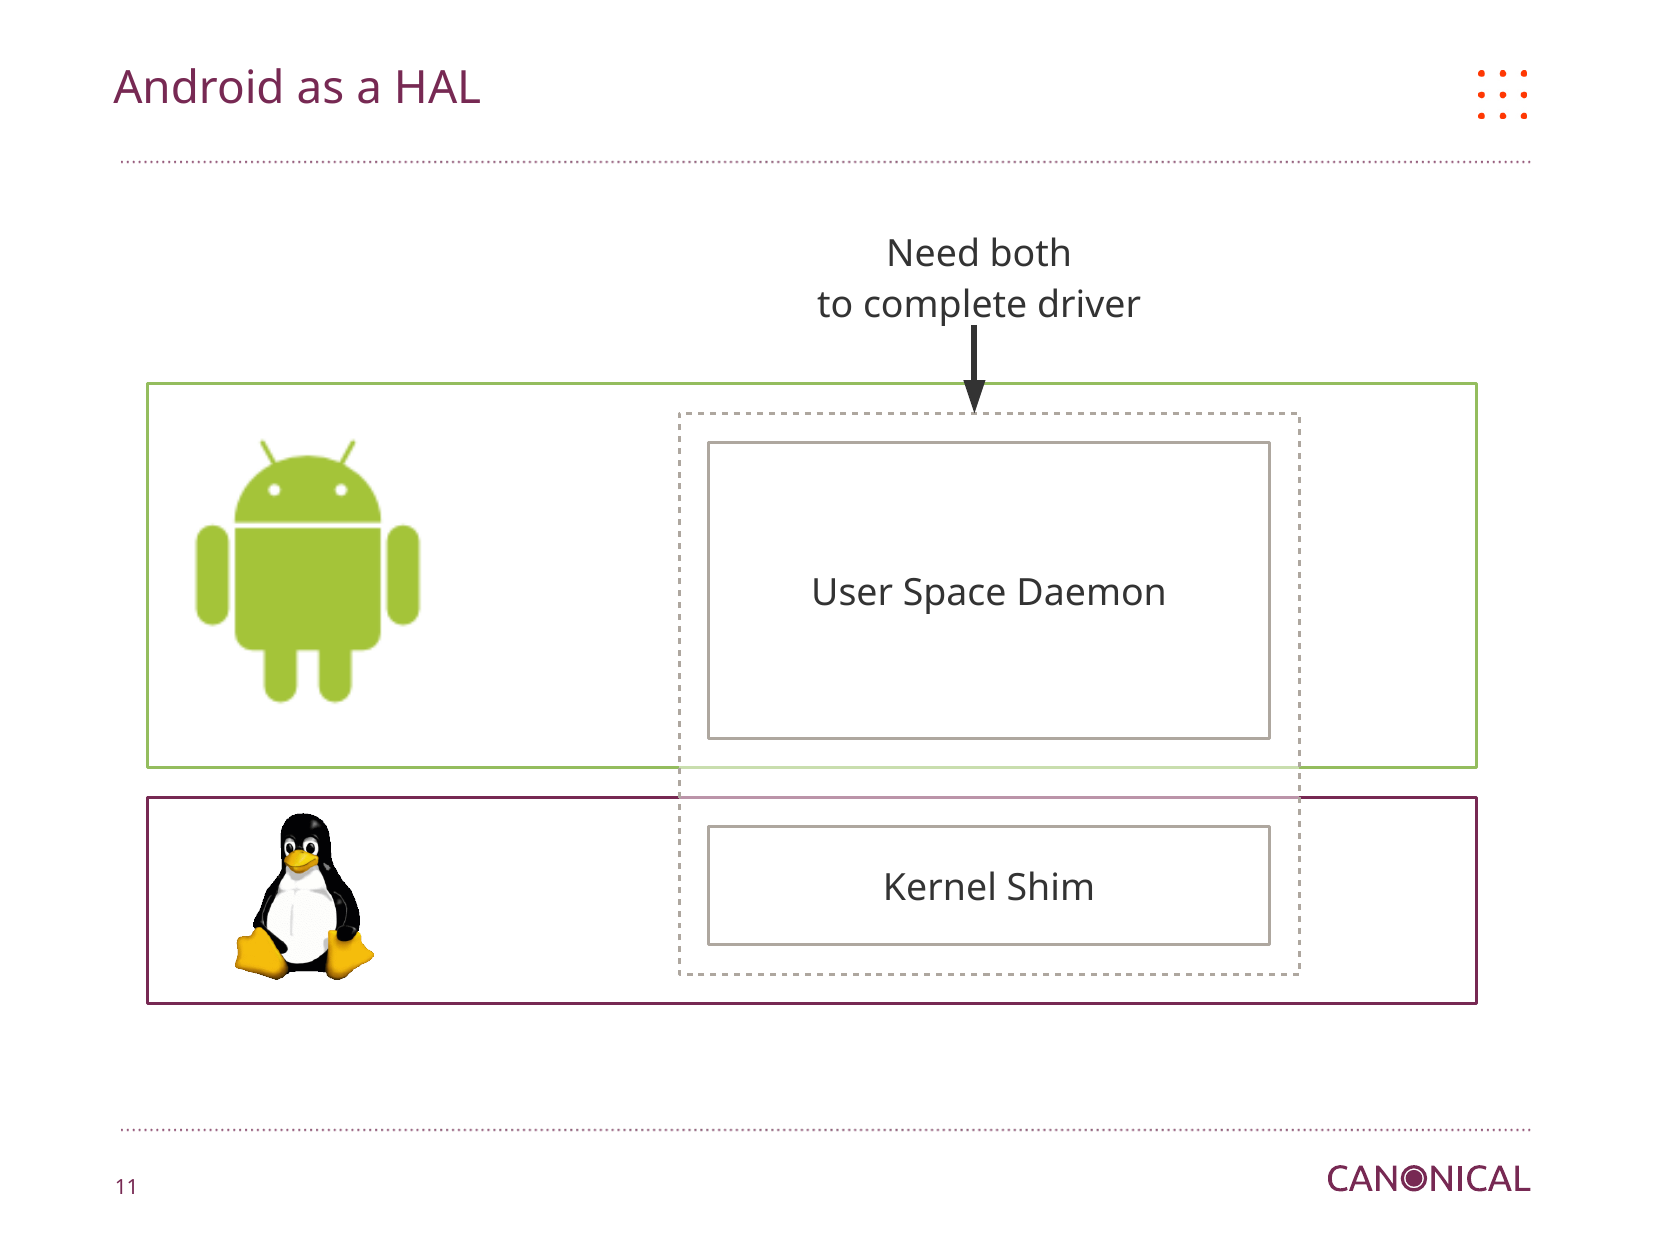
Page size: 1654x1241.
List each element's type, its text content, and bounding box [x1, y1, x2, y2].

text_box [147, 383, 1477, 1004]
picture [1478, 70, 1527, 119]
picture [111, 1127, 1533, 1134]
picture [230, 808, 378, 984]
text_box Need both to complete driver [802, 219, 1146, 319]
text_box User Space Daemon [708, 442, 1270, 739]
title Android as a HAL [113, 64, 1382, 107]
picture [191, 435, 426, 709]
text_box Kernel Shim [708, 826, 1270, 945]
picture [111, 159, 1533, 166]
